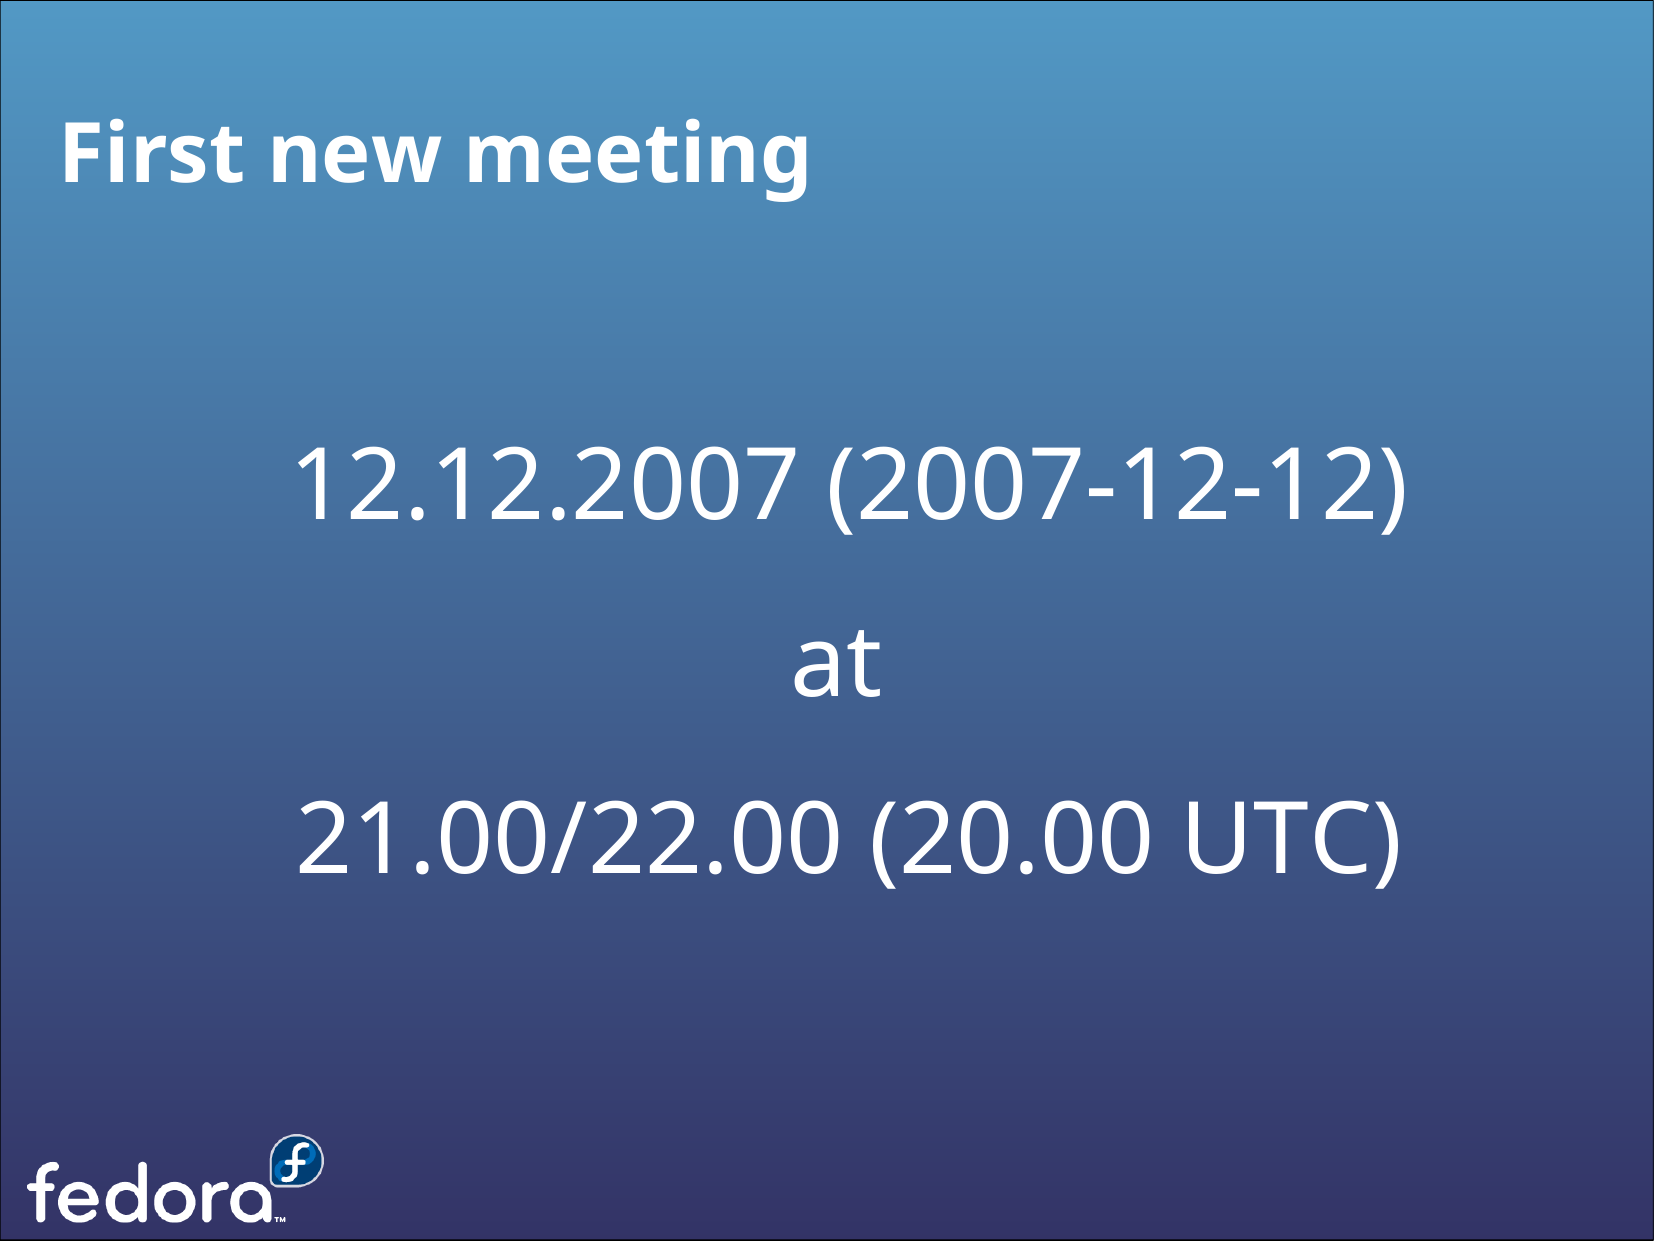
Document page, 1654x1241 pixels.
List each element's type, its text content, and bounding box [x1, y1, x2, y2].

picture [26, 1133, 325, 1223]
title First new meeting [59, 88, 1624, 207]
list 12.12.2007 (2007-12-12) at 21.00/22.00 (20.00 UTC) [59, 236, 1624, 1123]
